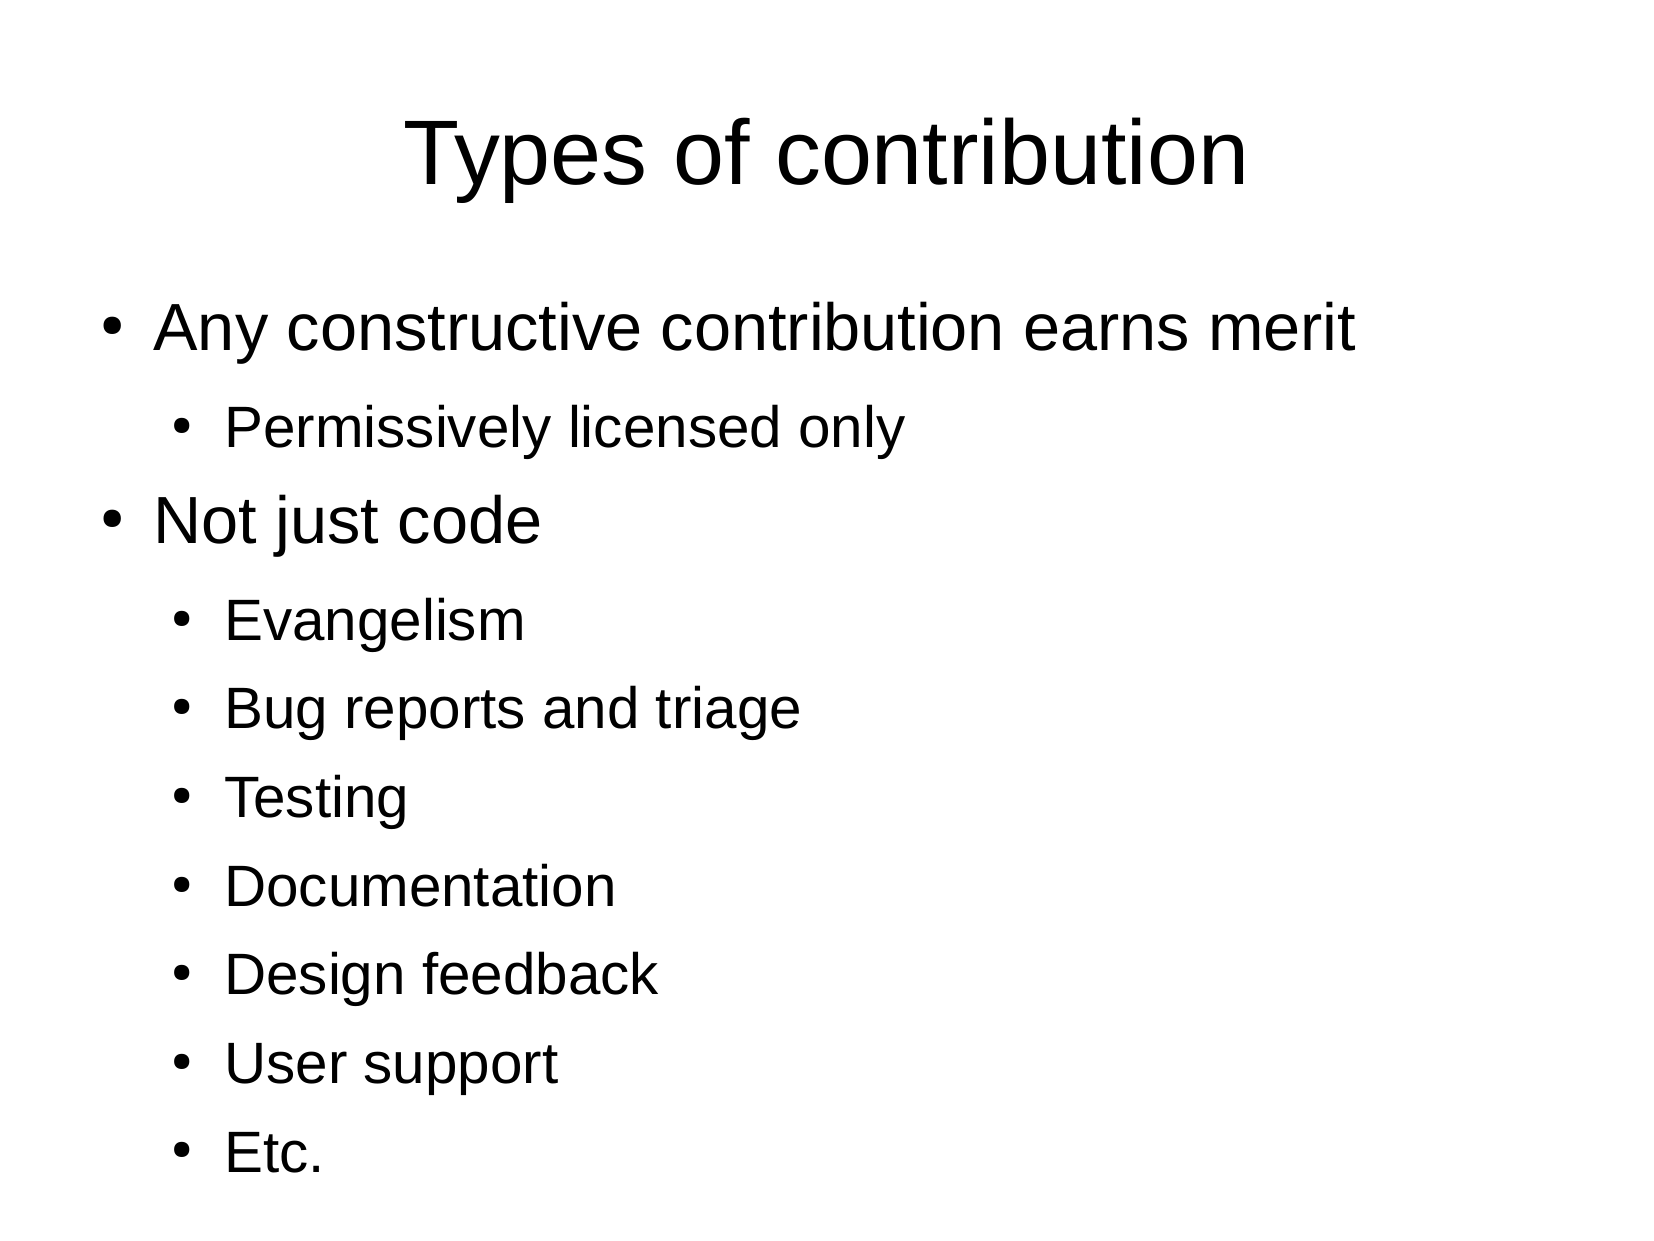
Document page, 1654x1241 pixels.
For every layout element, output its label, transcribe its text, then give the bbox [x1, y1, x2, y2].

title Types of contribution [82, 49, 1571, 257]
list Any constructive contribution earns merit Permissively licensed only Not just code Evangelism Bug reports and triage Testing Documentation Design feedback User support Etc. [82, 290, 1571, 1183]
